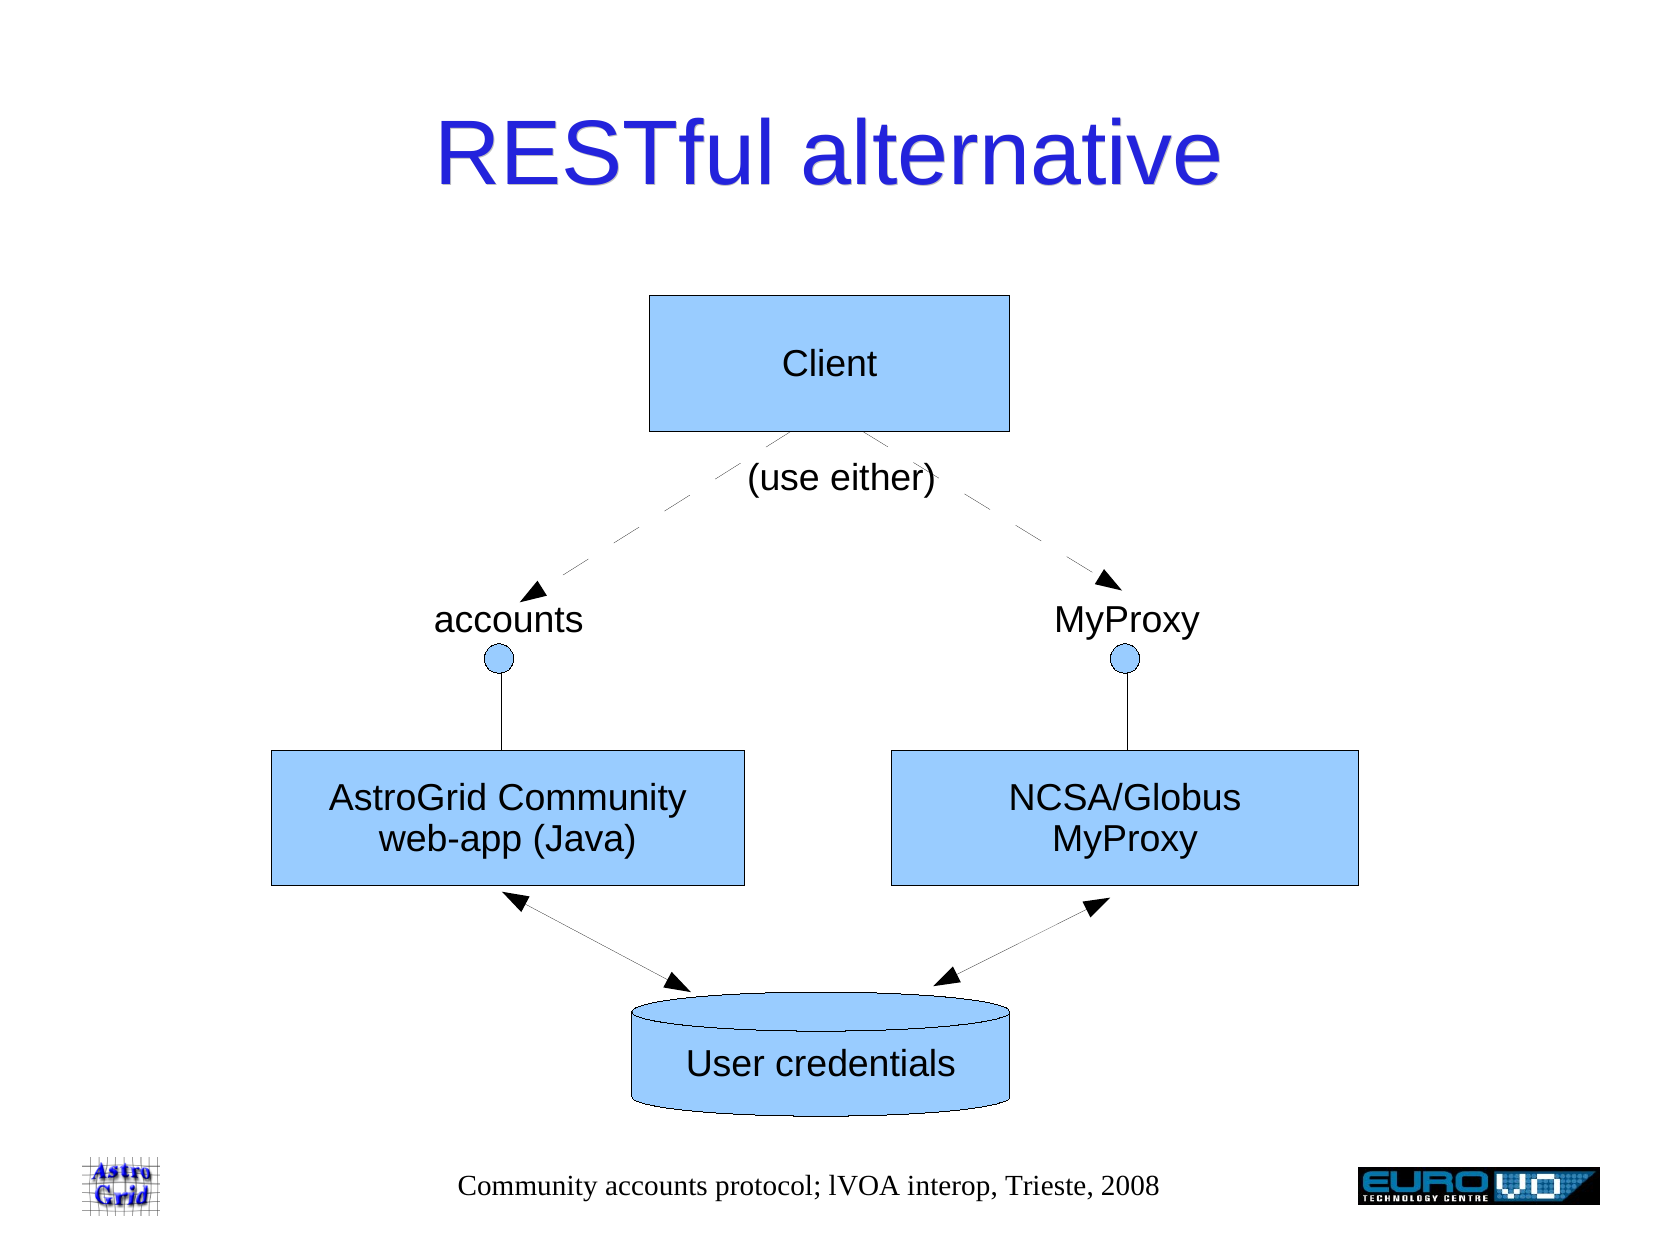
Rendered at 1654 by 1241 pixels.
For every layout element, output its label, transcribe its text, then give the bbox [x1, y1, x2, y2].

text_box Client [649, 295, 1010, 432]
text_box [1110, 650, 1140, 674]
picture [82, 1157, 160, 1216]
picture [1358, 1167, 1600, 1205]
text_box [484, 650, 514, 674]
text_box (use either) [732, 448, 981, 507]
text_box User credentials [631, 992, 1010, 1117]
text_box accounts [419, 591, 662, 650]
text_box MyProxy [1039, 591, 1347, 650]
text_box NCSA/Globus MyProxy [891, 750, 1359, 886]
title RESTful alternative [88, 56, 1571, 250]
text_box AstroGrid Community web-app (Java) [271, 750, 745, 886]
